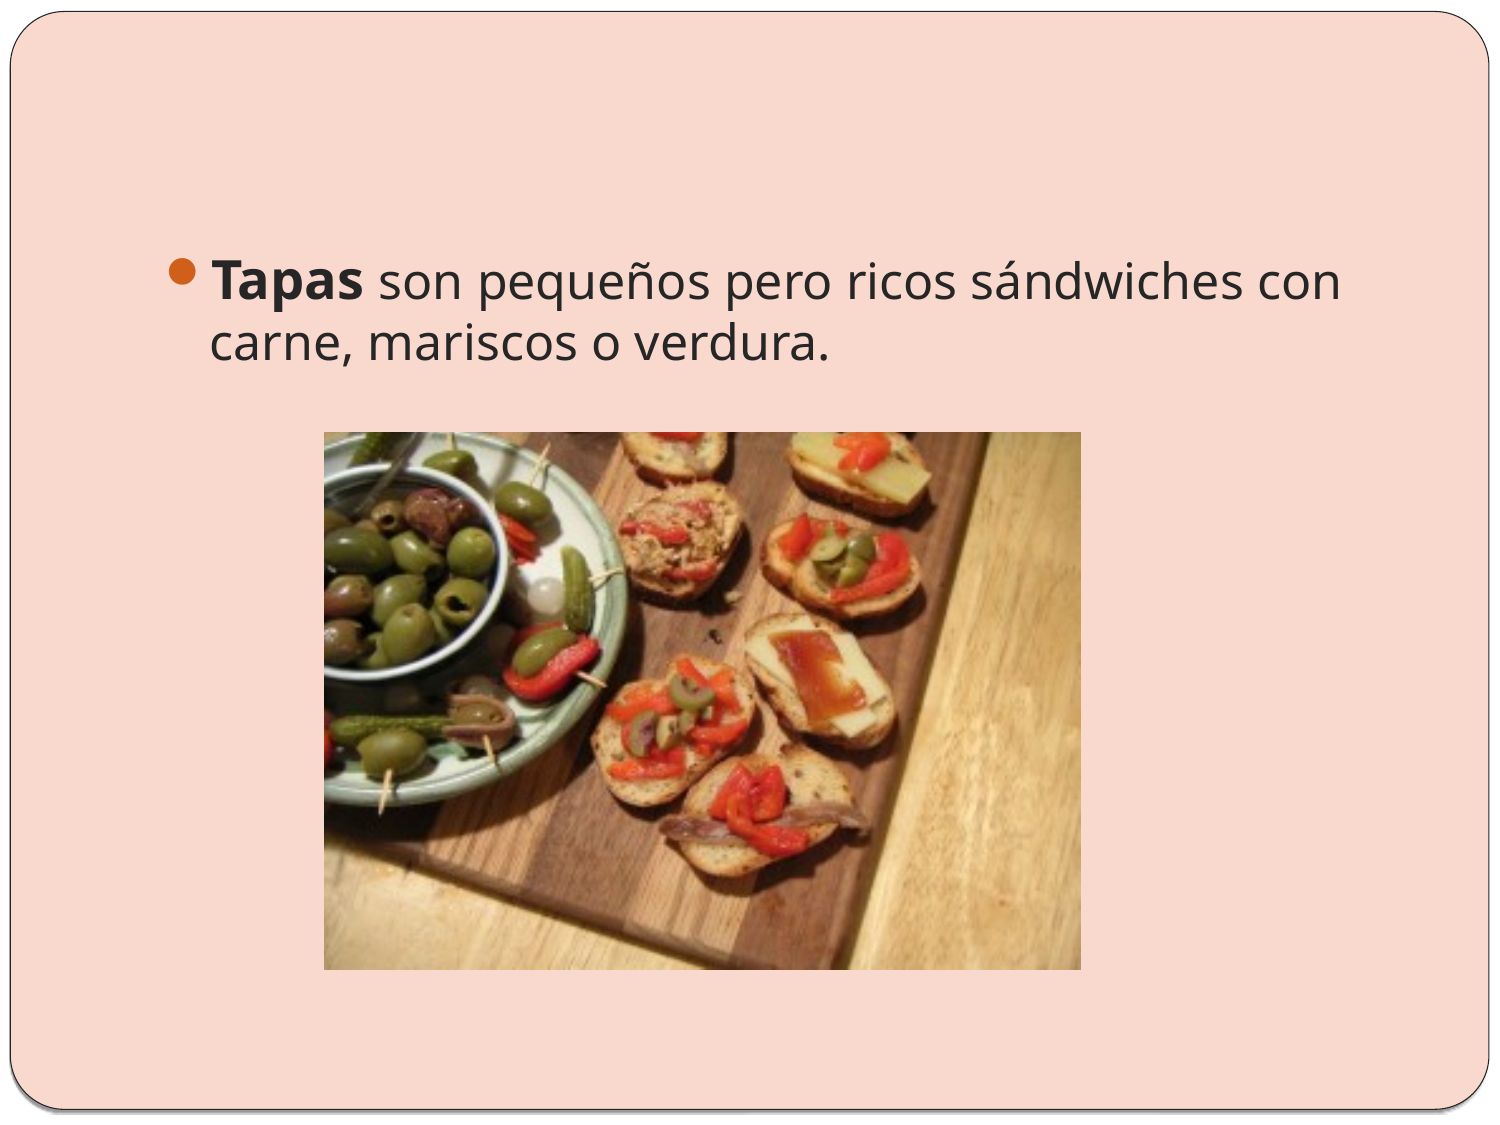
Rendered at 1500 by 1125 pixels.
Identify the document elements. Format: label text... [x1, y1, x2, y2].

list Tapas son pequeños pero ricos sándwiches con carne, mariscos o verdura. [150, 237, 1425, 988]
picture [324, 432, 1081, 970]
